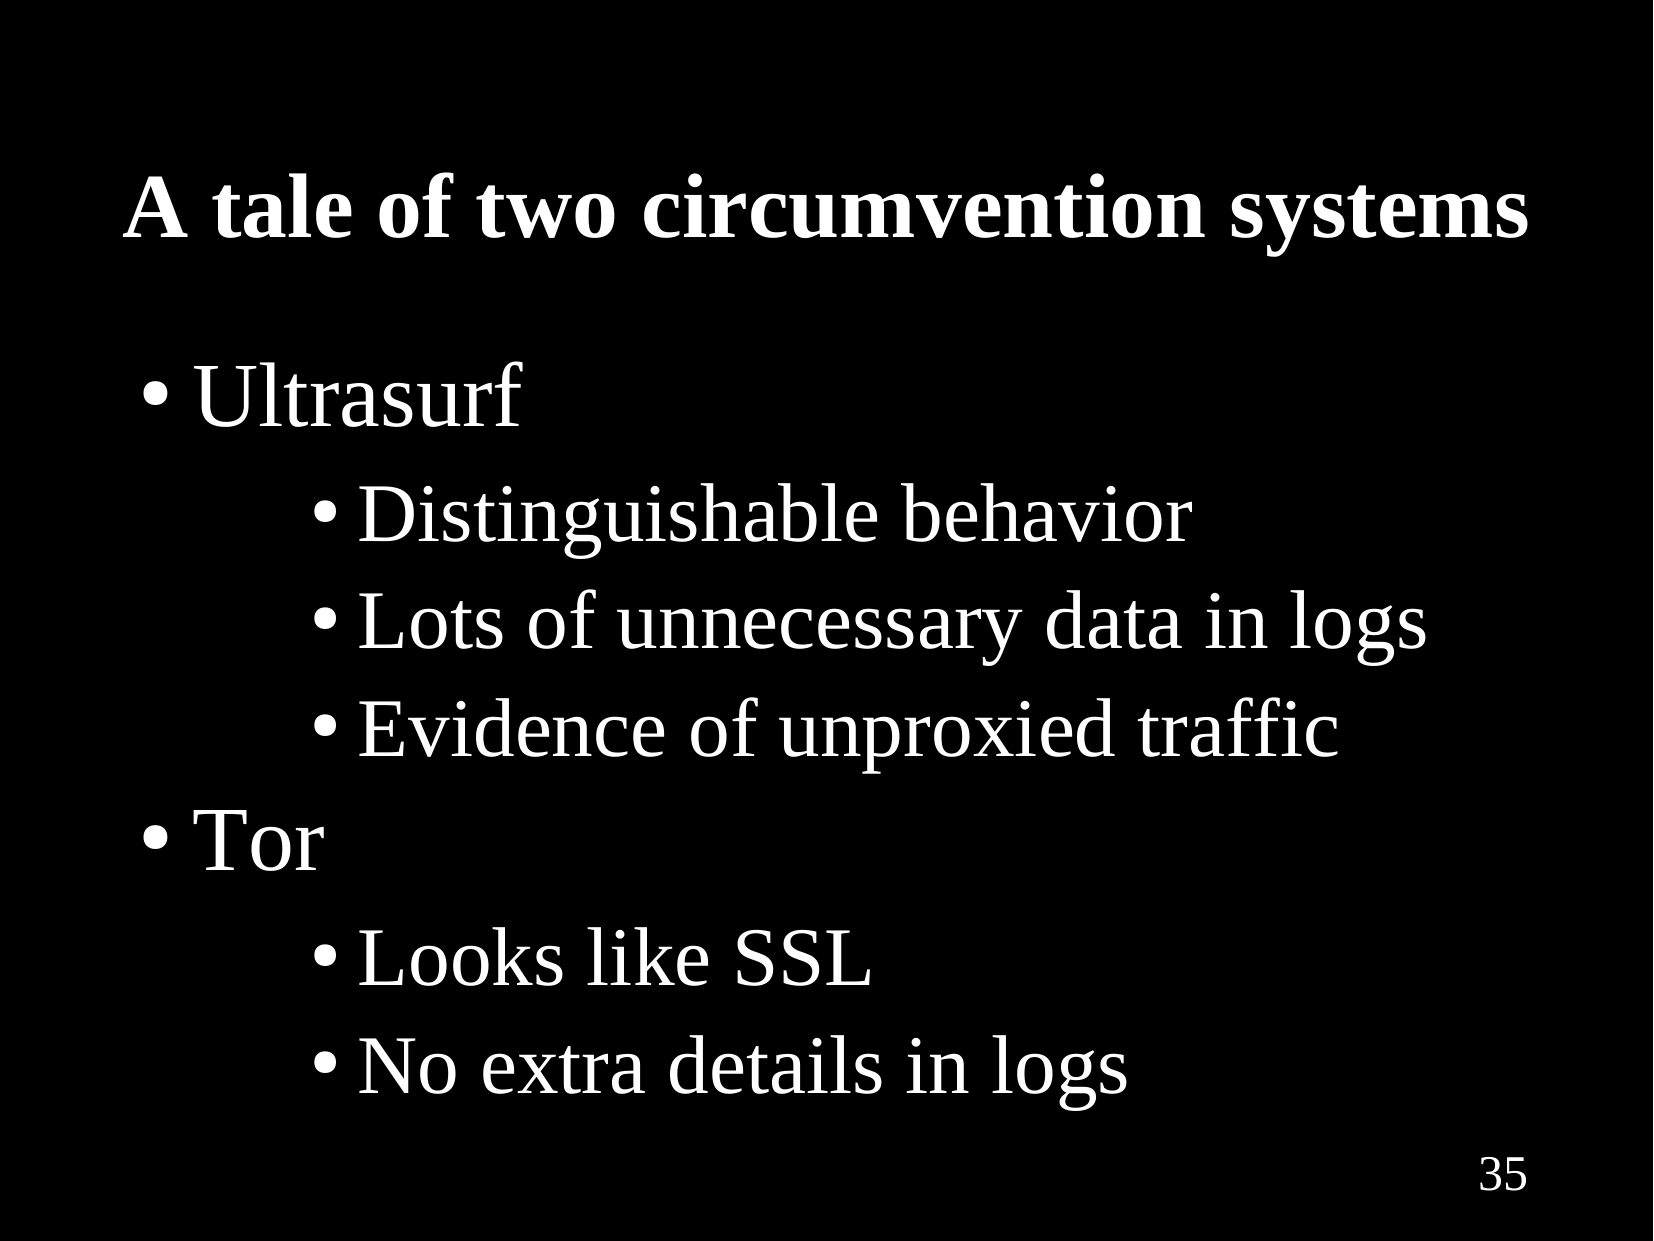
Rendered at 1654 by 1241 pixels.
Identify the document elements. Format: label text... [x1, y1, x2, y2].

title A tale of two circumvention systems [121, 102, 1534, 311]
list Ultrasurf Distinguishable behavior Lots of unnecessary data in logs Evidence of unproxied traffic Tor Looks like SSL No extra details in logs [121, 344, 1534, 1127]
